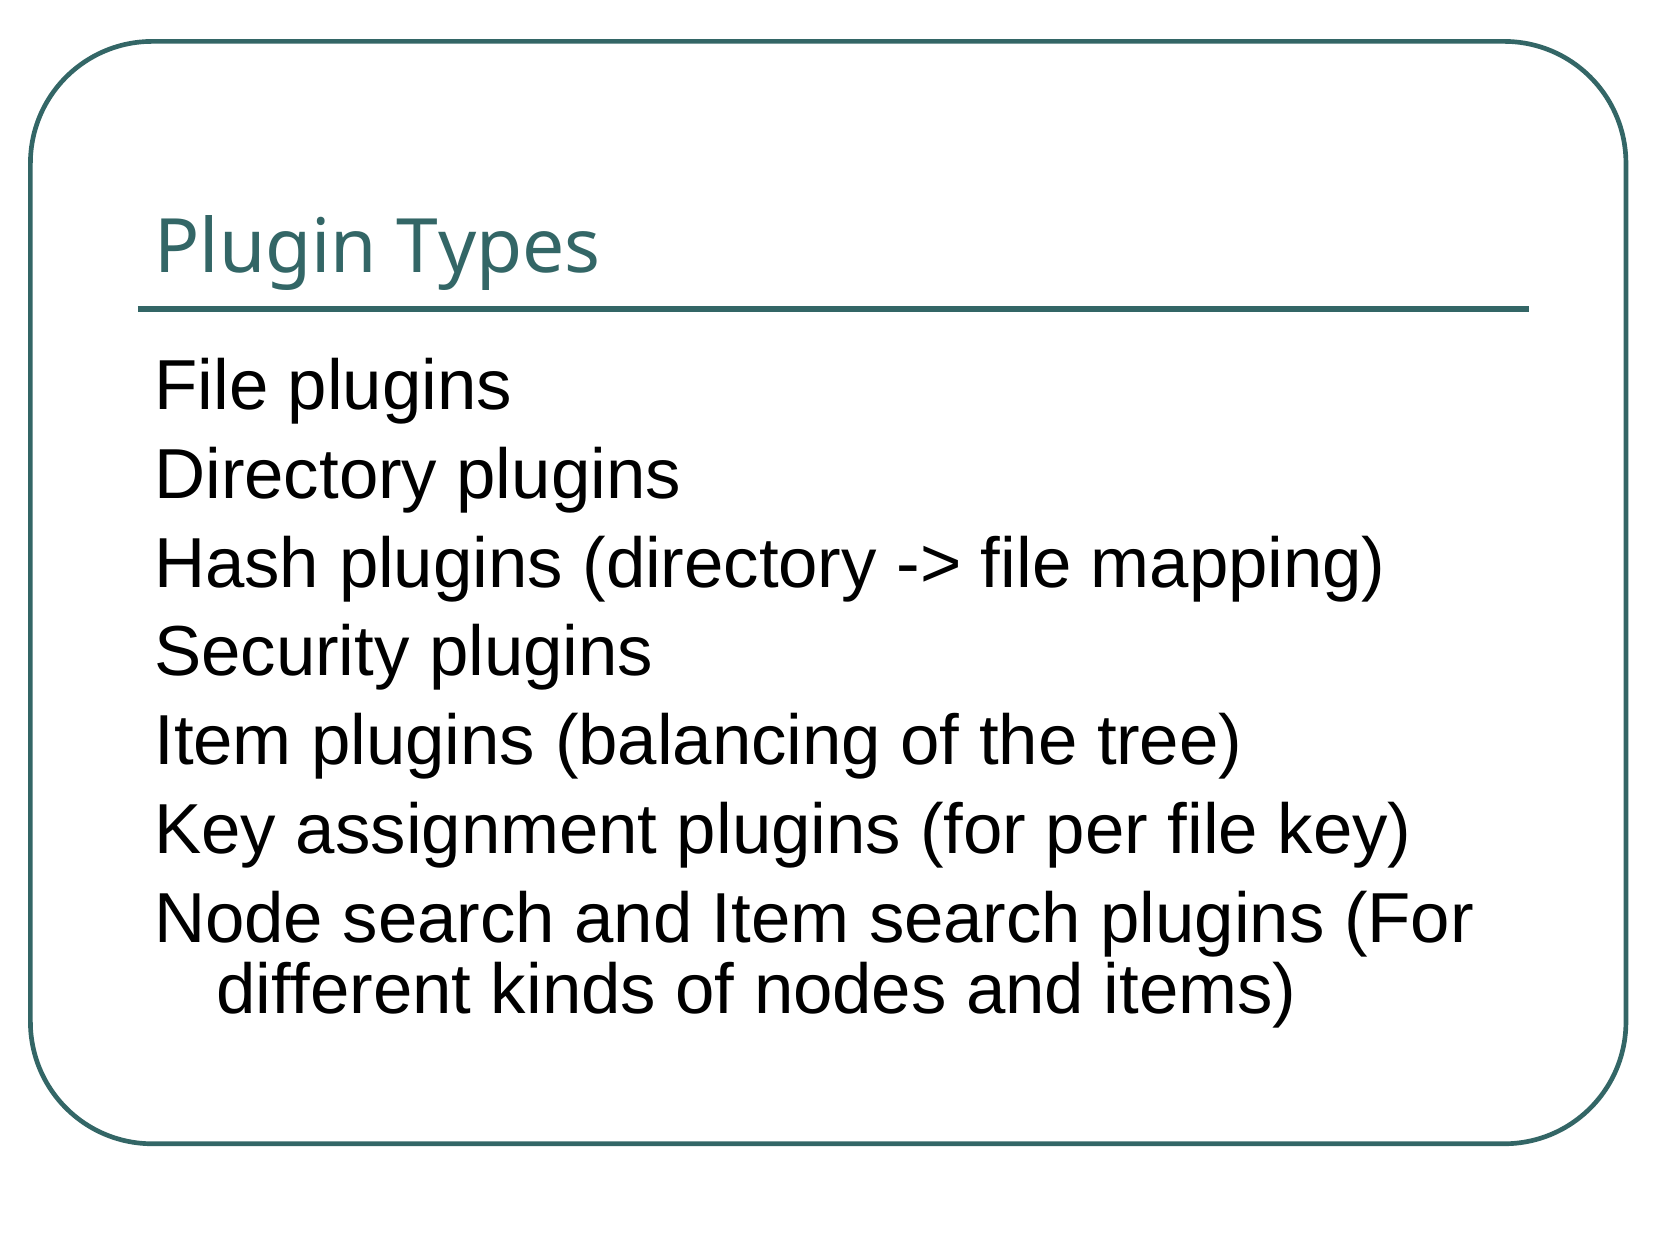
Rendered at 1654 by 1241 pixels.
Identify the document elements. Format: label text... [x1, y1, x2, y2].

list File plugins Directory plugins Hash plugins (directory -> file mapping) Security plugins Item plugins (balancing of the tree) Key assignment plugins (for per file key) Node search and Item search plugins (For different kinds of nodes and items) [137, 344, 1530, 1079]
title Plugin Types [137, 96, 1530, 304]
